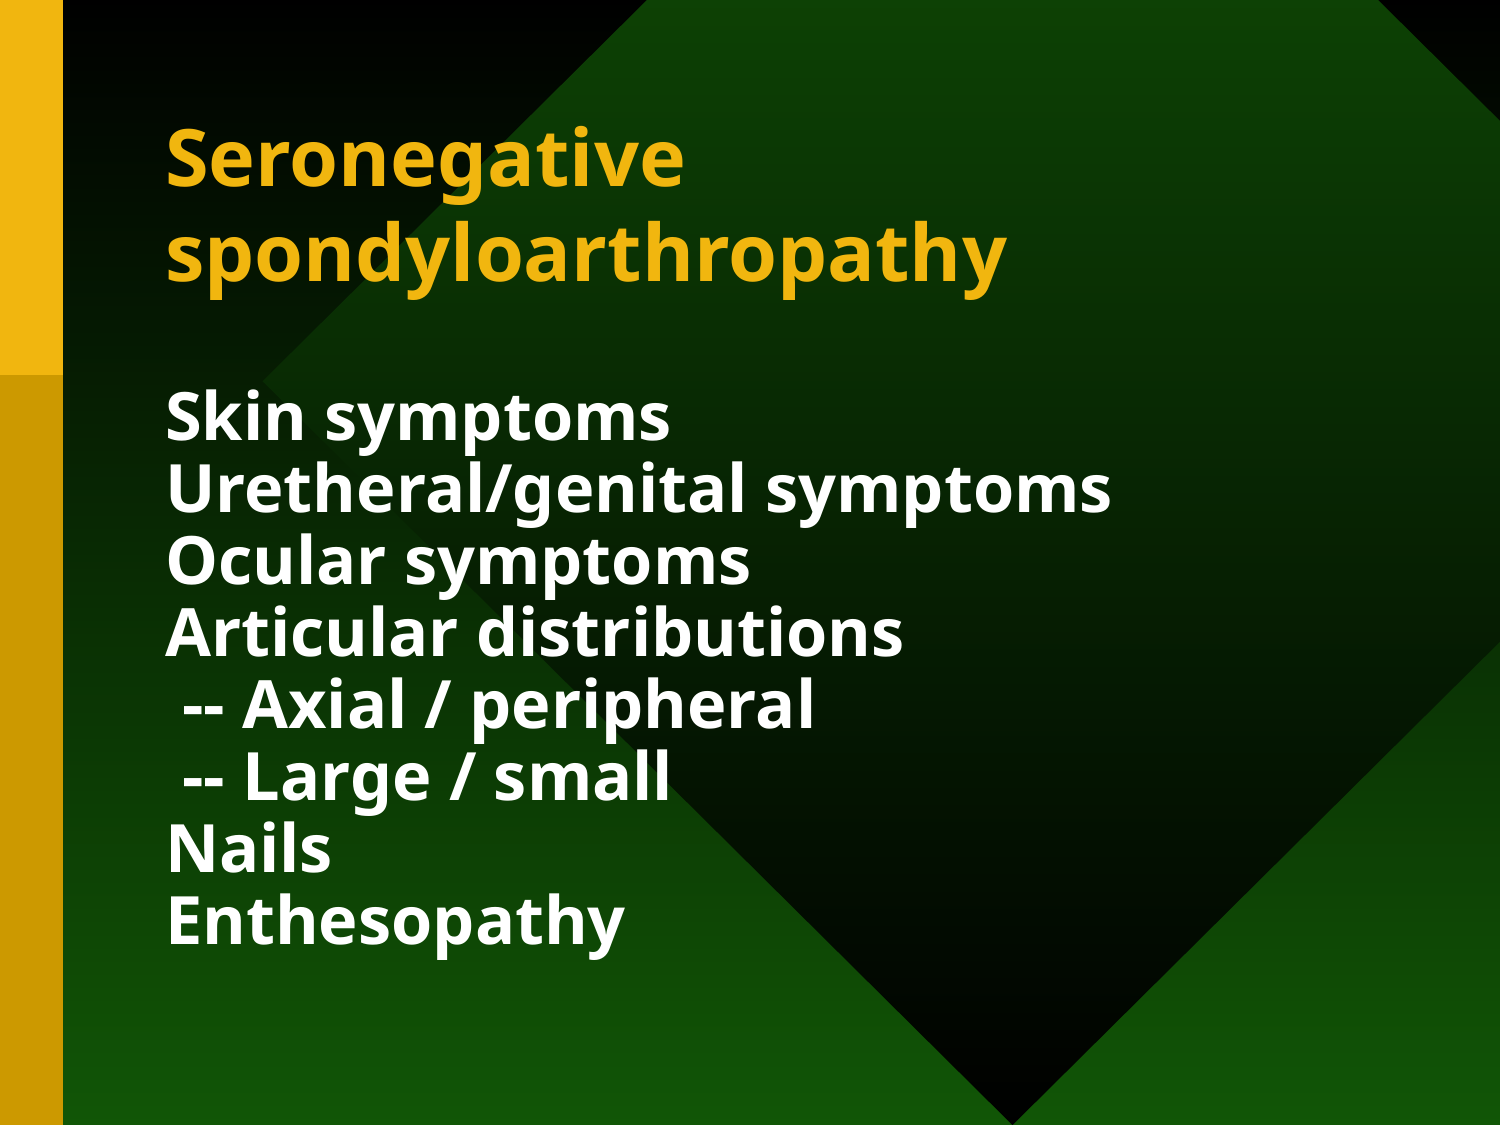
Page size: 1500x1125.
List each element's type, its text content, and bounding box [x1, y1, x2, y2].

list Skin symptoms Uretheral/genital symptoms Ocular symptoms Articular distributions -- Axial / peripheral -- Large / small Nails Enthesopathy [150, 375, 1388, 976]
title Seronegative spondyloarthropathy [150, 99, 1388, 288]
